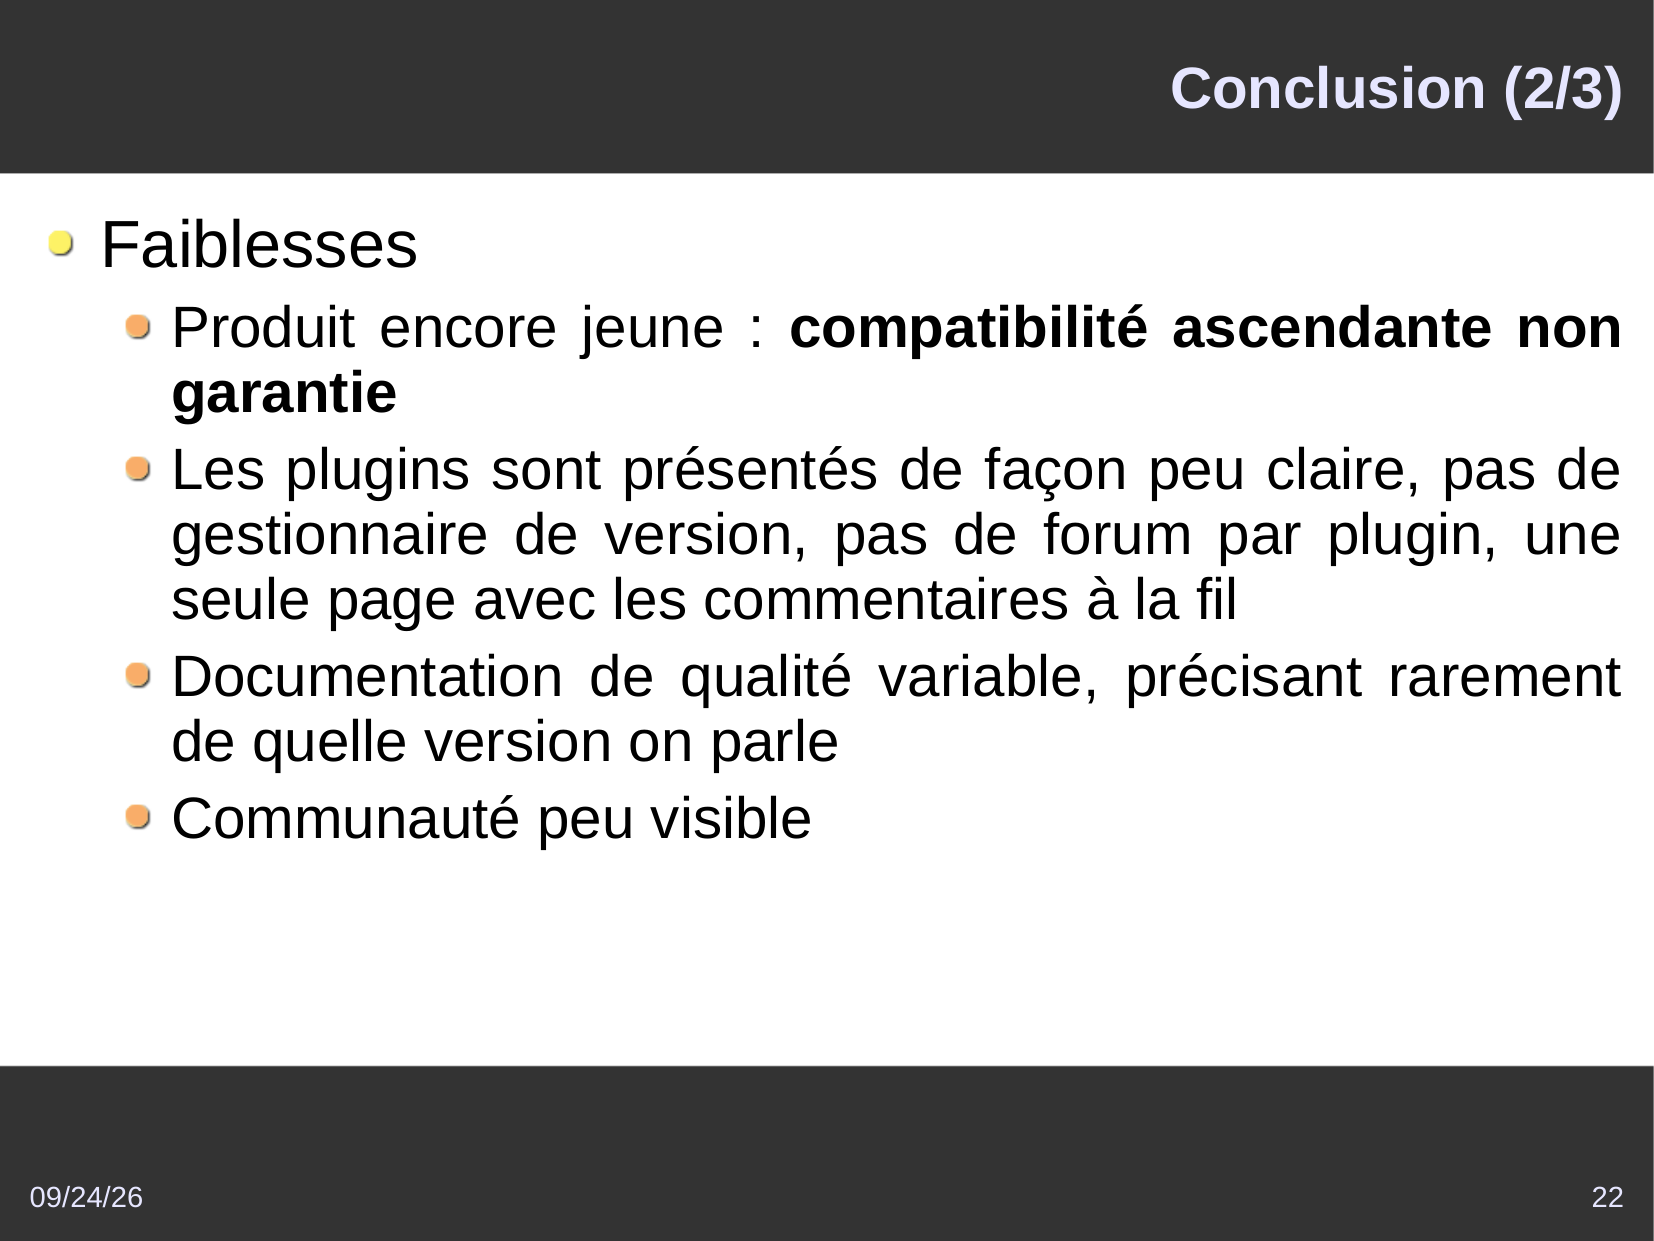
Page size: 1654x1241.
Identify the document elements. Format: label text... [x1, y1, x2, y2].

title Conclusion (2/3) [29, 36, 1625, 141]
picture [0, 0, 1654, 1241]
list Faiblesses Produit encore jeune : compatibilité ascendante non garantie Les plugins sont présentés de façon peu claire, pas de gestionnaire de version, pas de forum par plugin, une seule page avec les commentaires à la fil Documentation de qualité variable, précisant rarement de quelle version on parle Communauté peu visible [29, 206, 1625, 1019]
